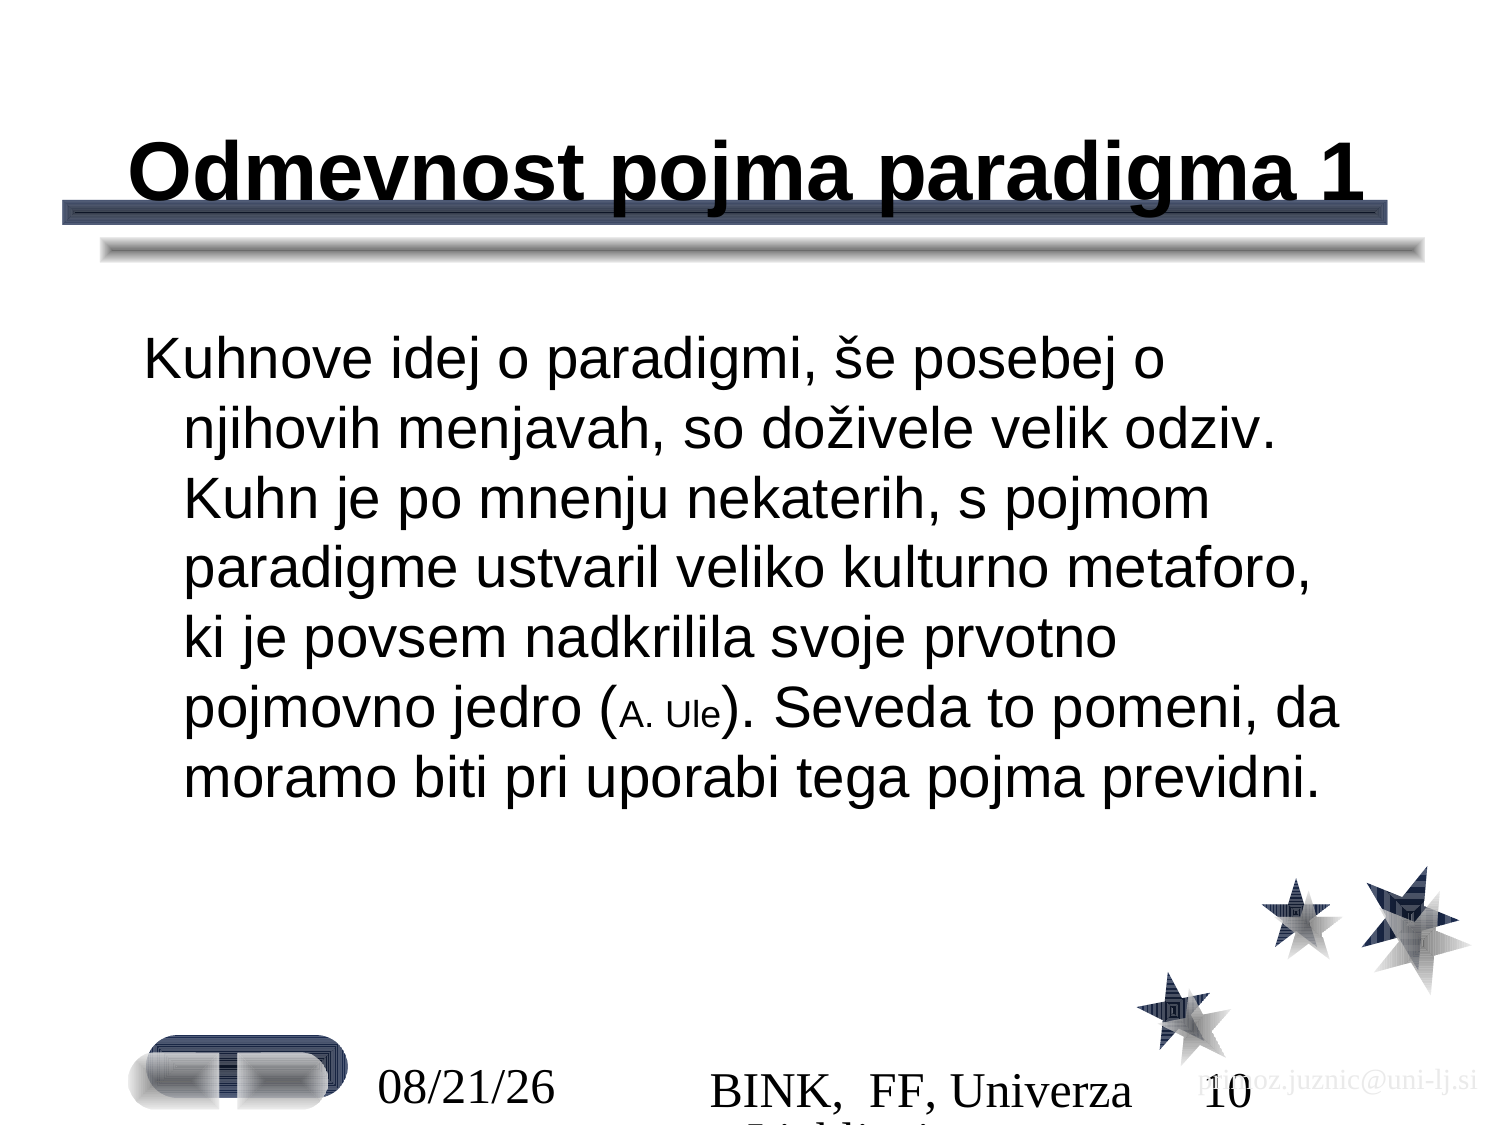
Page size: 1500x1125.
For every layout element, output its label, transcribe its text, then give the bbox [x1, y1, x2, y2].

list Kuhnove idej o paradigmi, še posebej o njihovih menjavah, so doživele velik odziv. Kuhn je po mnenju nekaterih, s pojmom paradigme ustvaril veliko kulturno metaforo, ki je povsem nadkrilila svoje prvotno pojmovno jedro (A. Ule). Seveda to pomeni, da moramo biti pri uporabi tega pojma previdni. [112, 312, 1388, 988]
title Odmevnost pojma paradigma 1 [112, 37, 1388, 225]
